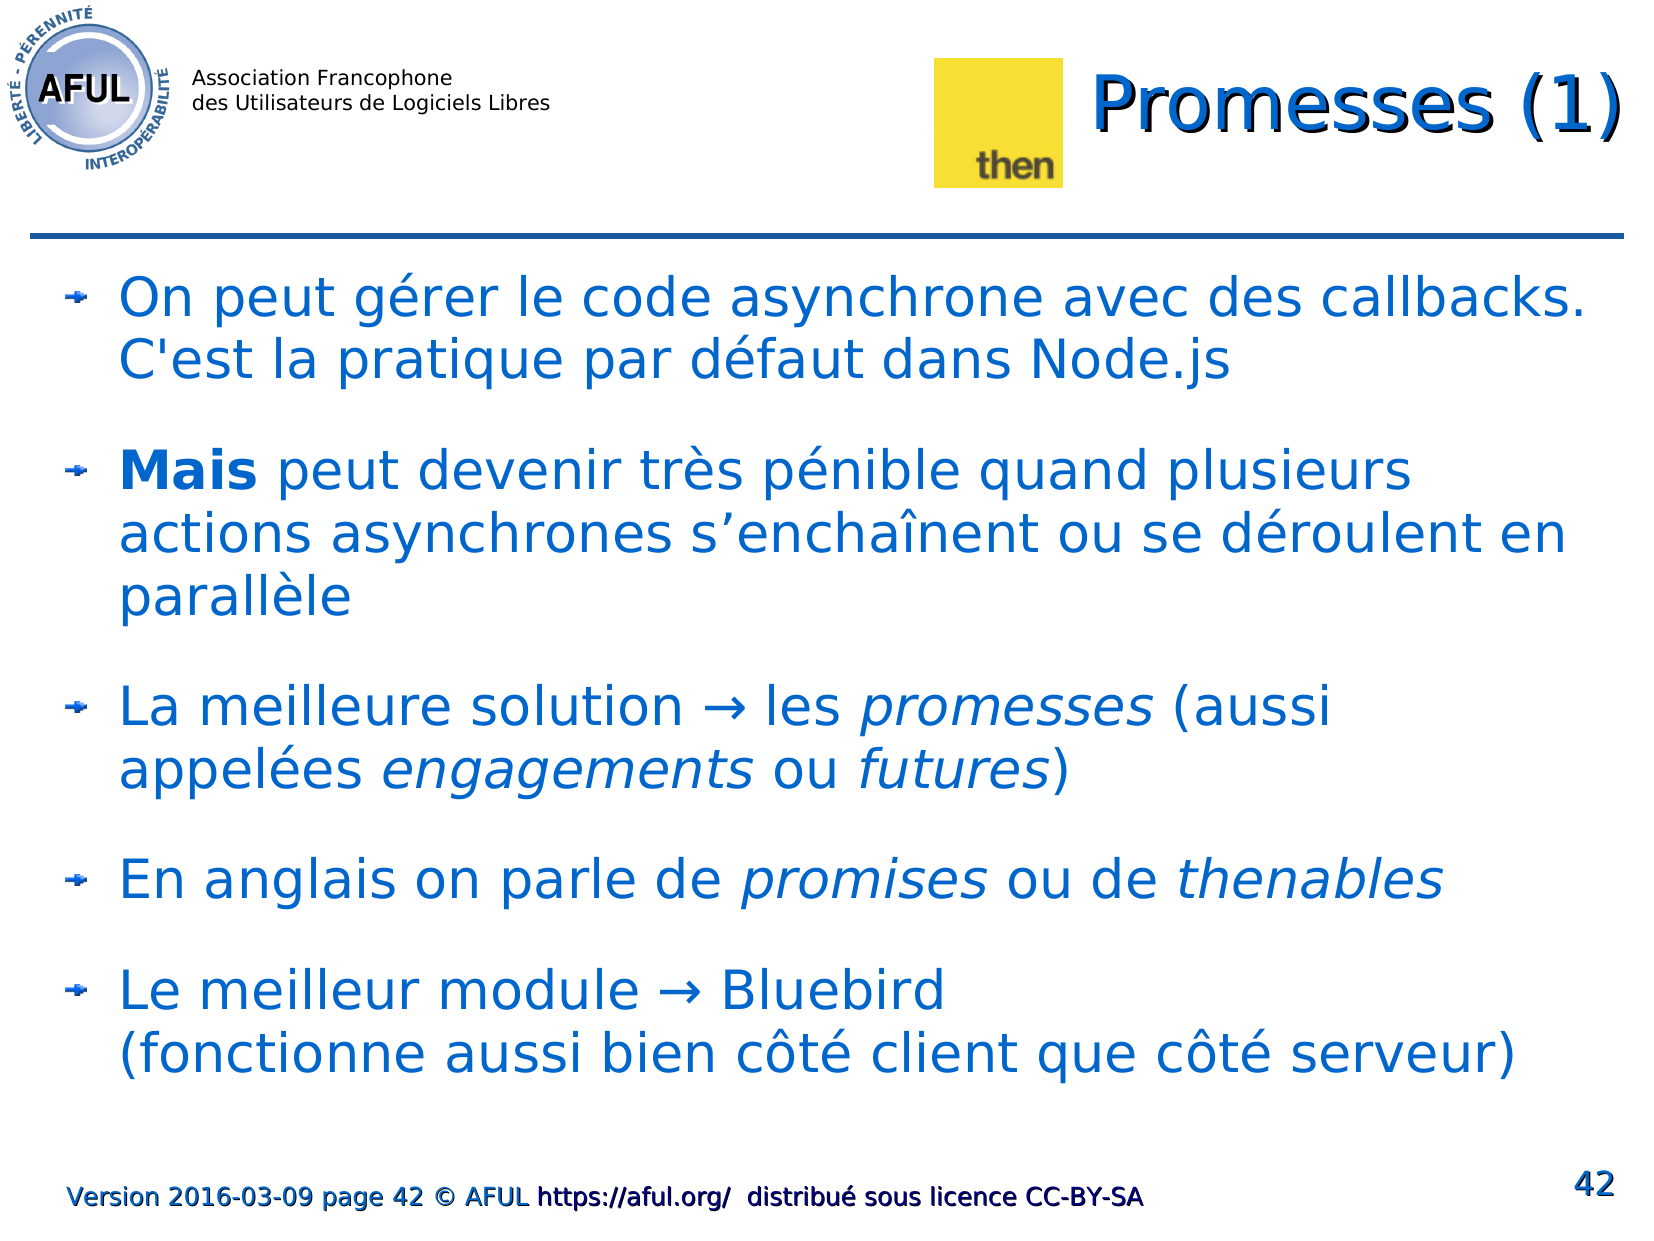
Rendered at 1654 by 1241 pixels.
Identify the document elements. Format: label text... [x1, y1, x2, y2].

picture [934, 58, 1063, 188]
picture [0, 0, 178, 178]
list On peut gérer le code asynchrone avec des callbacks. C'est la pratique par défaut dans Node.js Mais peut devenir très pénible quand plusieurs actions asynchrones s’enchaînent ou se déroulent en parallèle La meilleure solution → les promesses (aussi appelées engagements ou futures) En anglais on parle de promises ou de thenables Le meilleur module → Bluebird (fonctionne aussi bien côté client que côté serveur) [47, 265, 1595, 1211]
title Promesses (1) [501, 0, 1625, 207]
